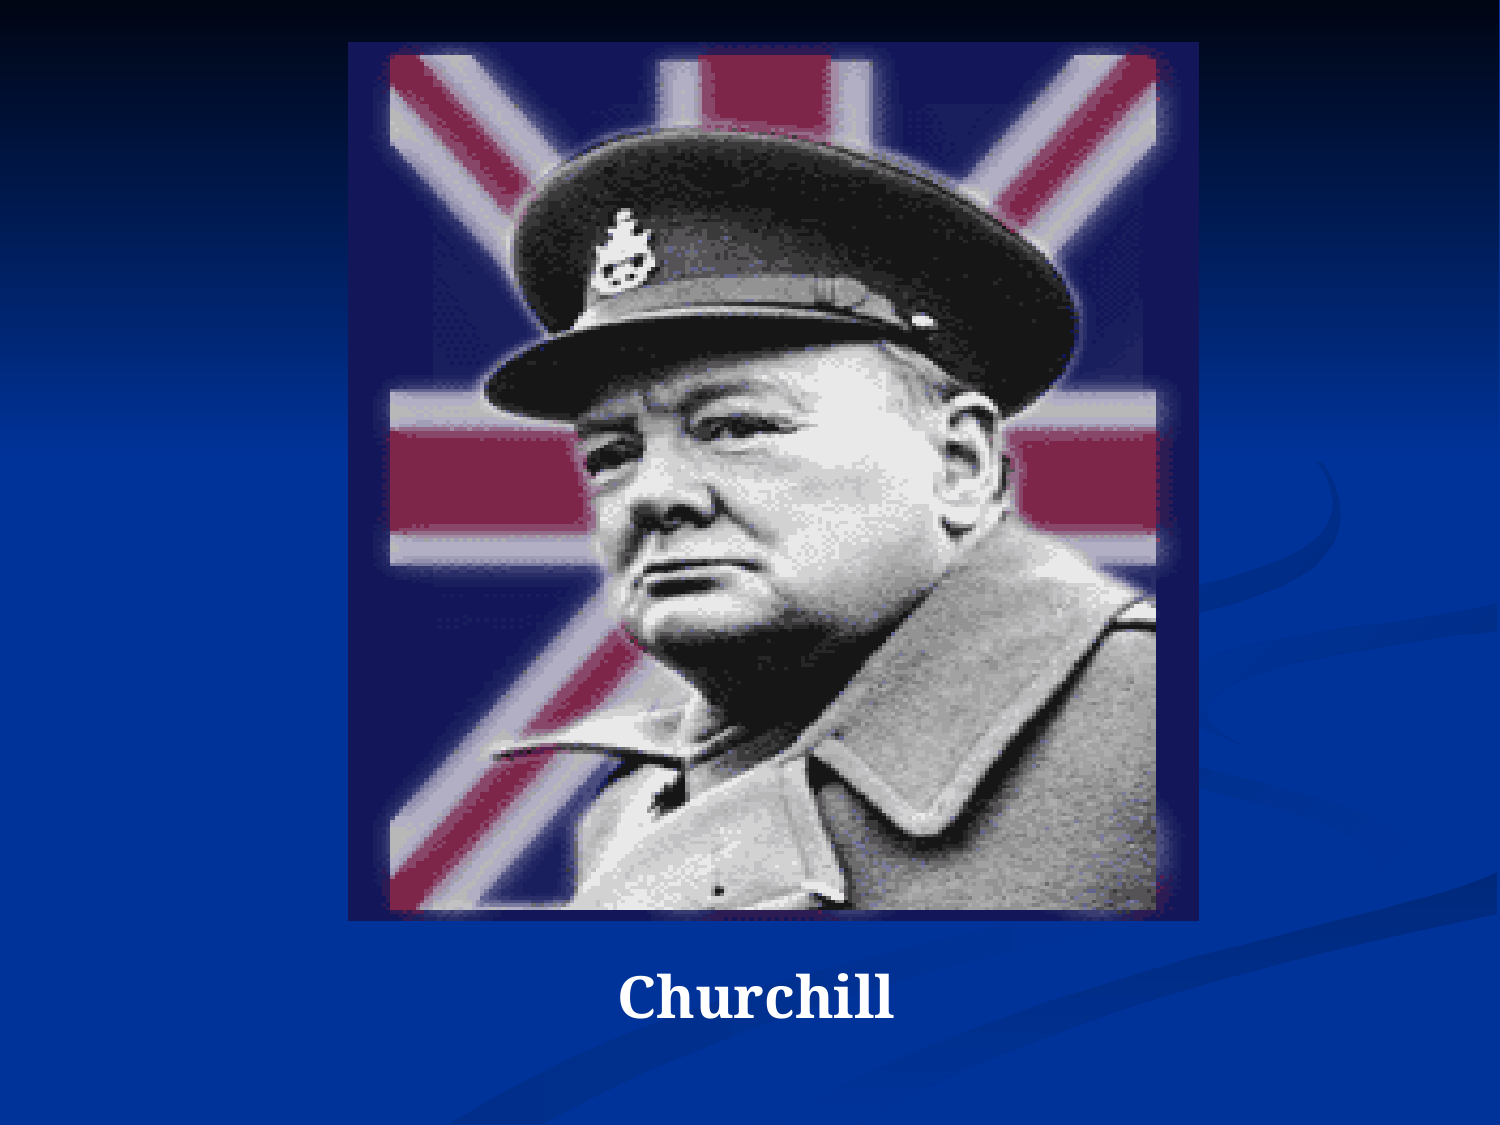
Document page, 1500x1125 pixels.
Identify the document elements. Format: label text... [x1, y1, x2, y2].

picture [348, 42, 1199, 922]
text_box Churchill [383, 952, 1130, 1045]
